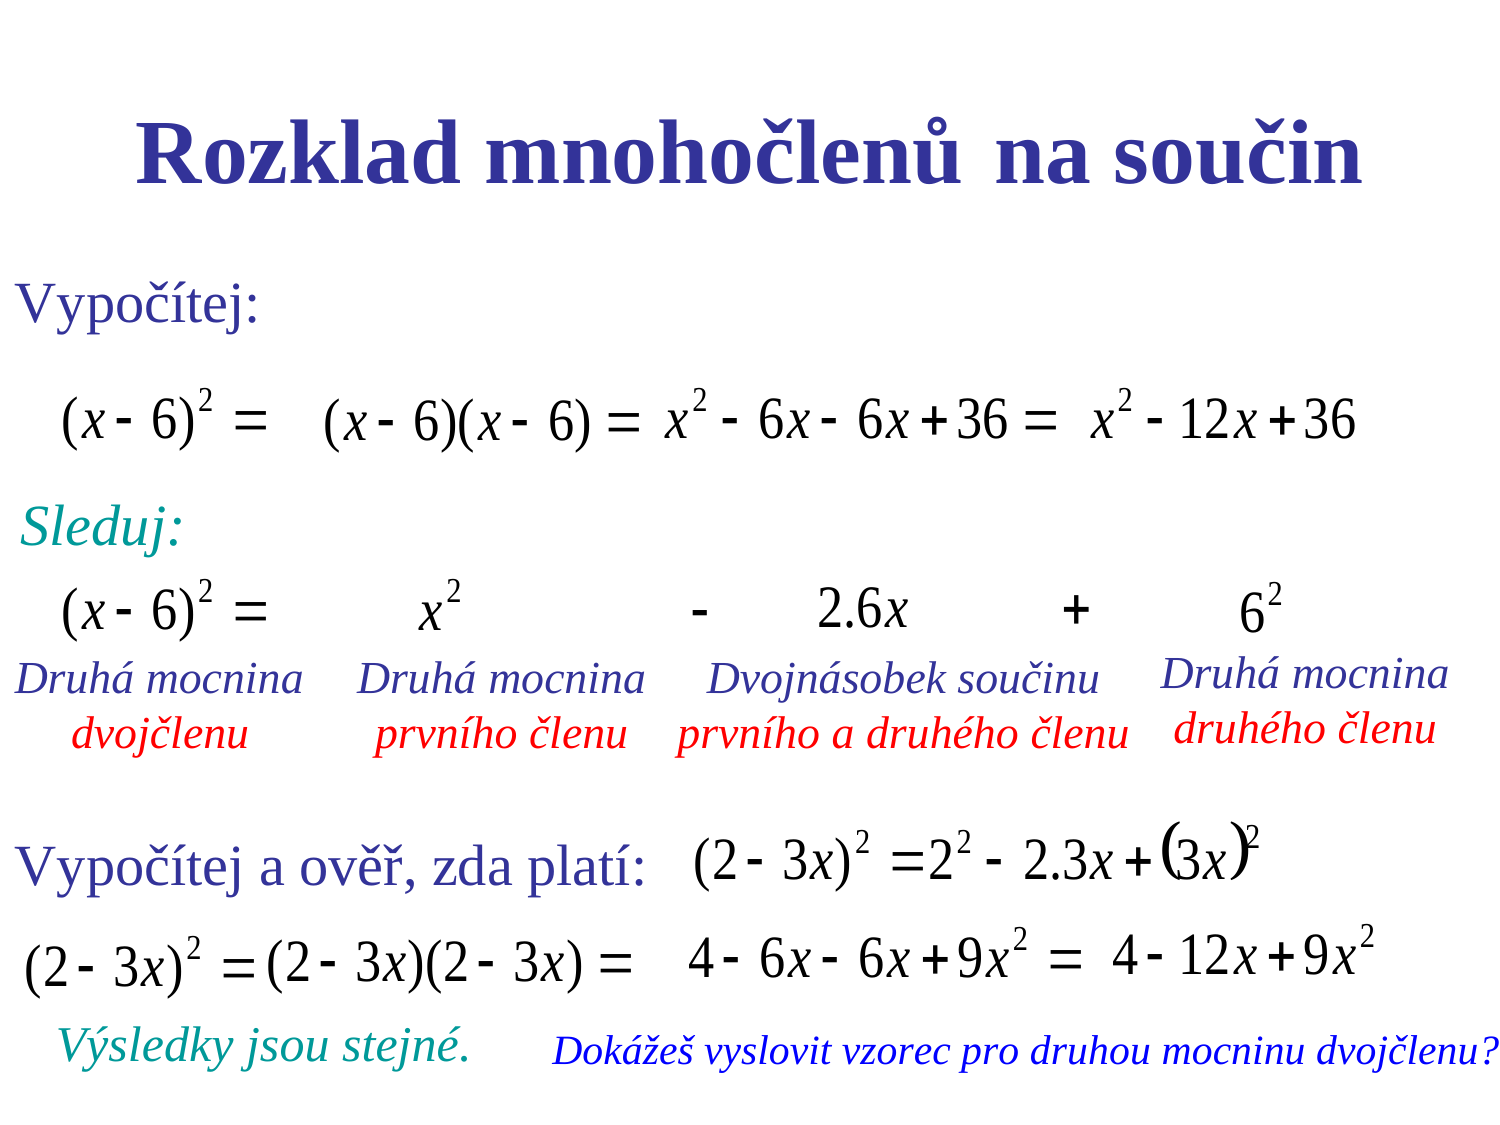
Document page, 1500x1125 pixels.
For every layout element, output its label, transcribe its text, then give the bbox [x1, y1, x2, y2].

text_box Druhá mocnina prvního členu [301, 640, 620, 766]
chart [1232, 567, 1294, 635]
chart [686, 809, 1271, 905]
chart [409, 564, 728, 640]
chart [316, 385, 644, 466]
text_box Dvojnásobek součinu prvního a druhého členu [620, 640, 1188, 766]
text_box Výsledky jsou stejné. [41, 1004, 491, 1080]
chart [54, 564, 268, 640]
text_box Druhá mocnina druhého členu [1104, 635, 1500, 761]
chart [1080, 373, 1365, 454]
chart [1104, 909, 1384, 990]
chart [809, 567, 1102, 640]
chart [680, 912, 1082, 993]
text_box Druhá mocnina dvojčlenu [0, 640, 301, 766]
chart [259, 926, 635, 1007]
text_box Vypočítej a ověř, zda platí: [0, 819, 1376, 906]
text_box Rozklad mnohočlenů na součin [75, 45, 1426, 233]
chart [655, 373, 1057, 454]
chart [17, 921, 258, 1012]
text_box Sleduj: [5, 479, 355, 565]
chart [54, 373, 268, 464]
text_box Vypočítej: [0, 256, 349, 343]
text_box Dokážeš vyslovit vzorec pro druhou mocninu dvojčlenu? [537, 1014, 1500, 1081]
